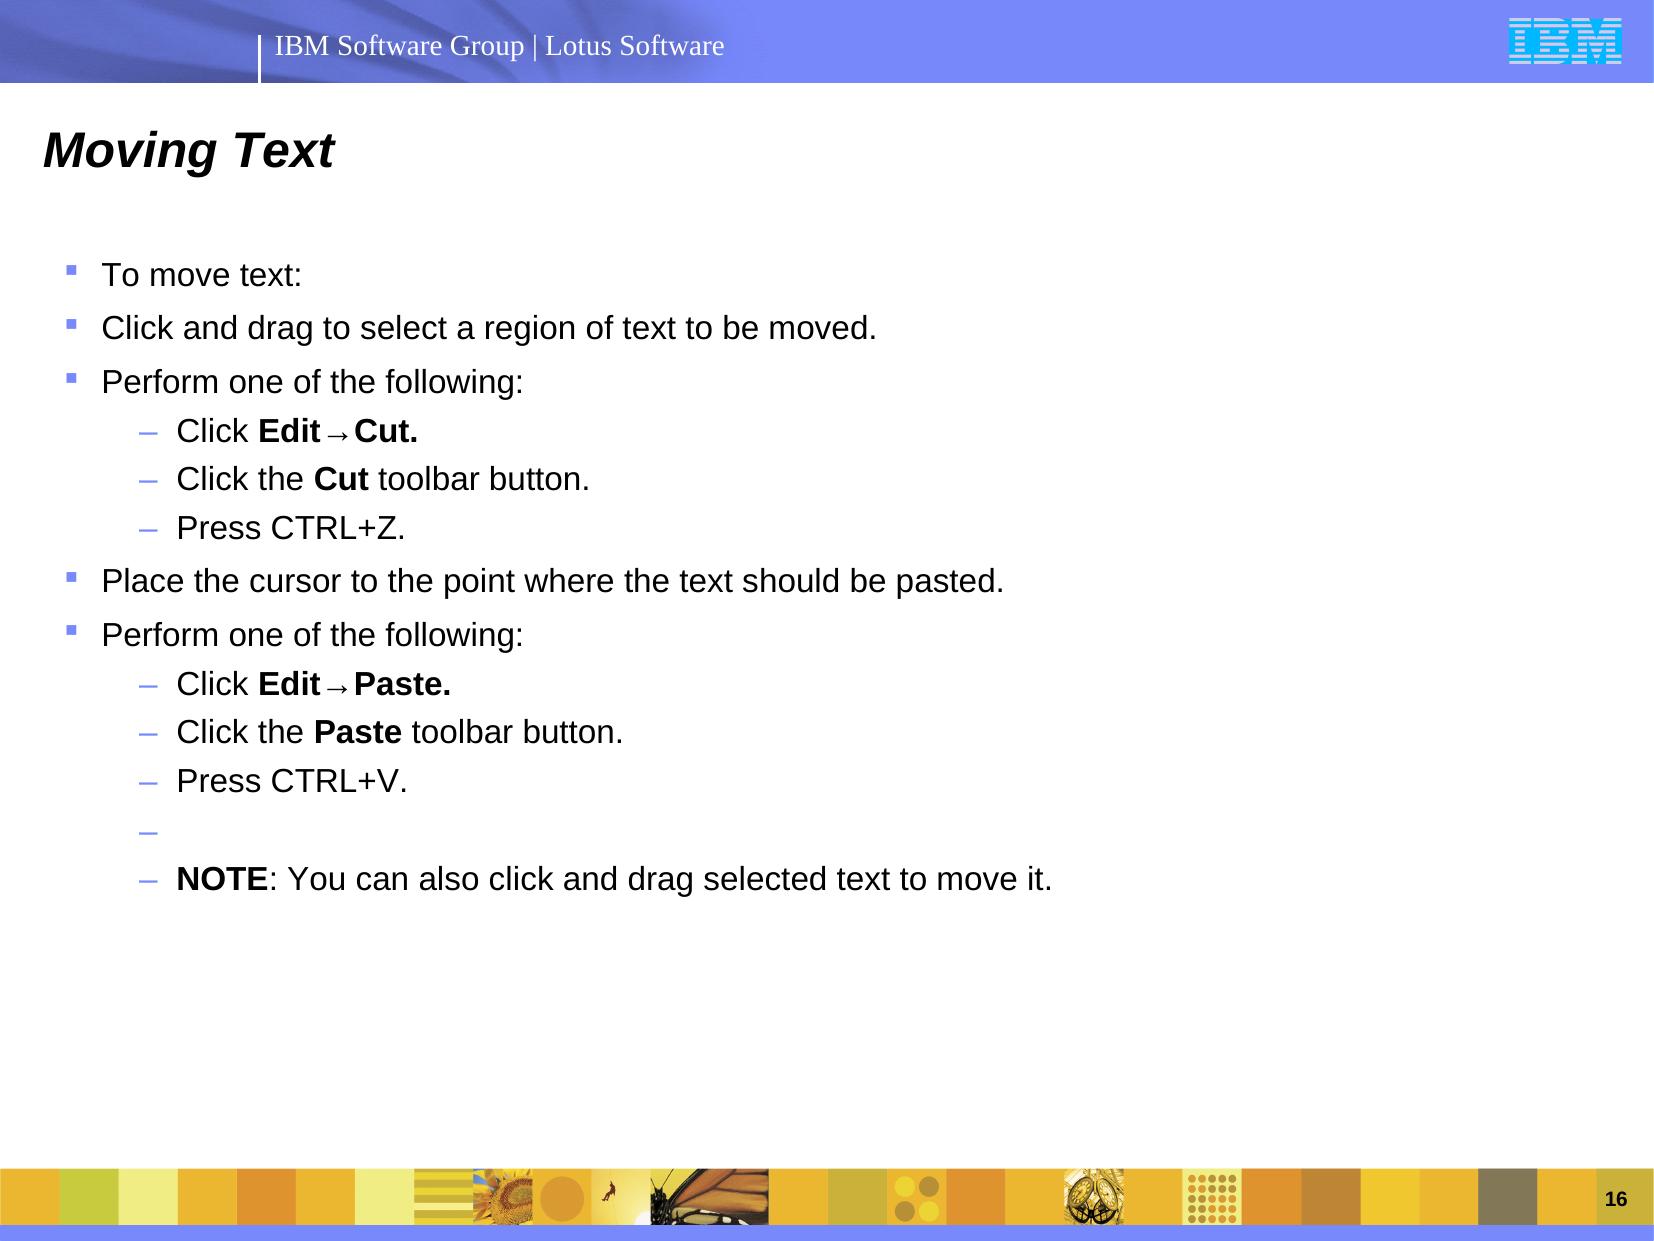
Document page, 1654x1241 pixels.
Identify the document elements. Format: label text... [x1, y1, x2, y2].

list To move text: Click and drag to select a region of text to be moved. Perform one of the following: Click Edit→Cut. Click the Cut toolbar button. Press CTRL+Z. Place the cursor to the point where the text should be pasted. Perform one of the following: Click Edit→Paste. Click the Paste toolbar button. Press CTRL+V. NOTE: You can also click and drag selected text to move it. [63, 258, 1470, 964]
title Moving Text [27, 117, 1519, 223]
picture [0, 0, 1654, 83]
picture [0, 1168, 1654, 1225]
